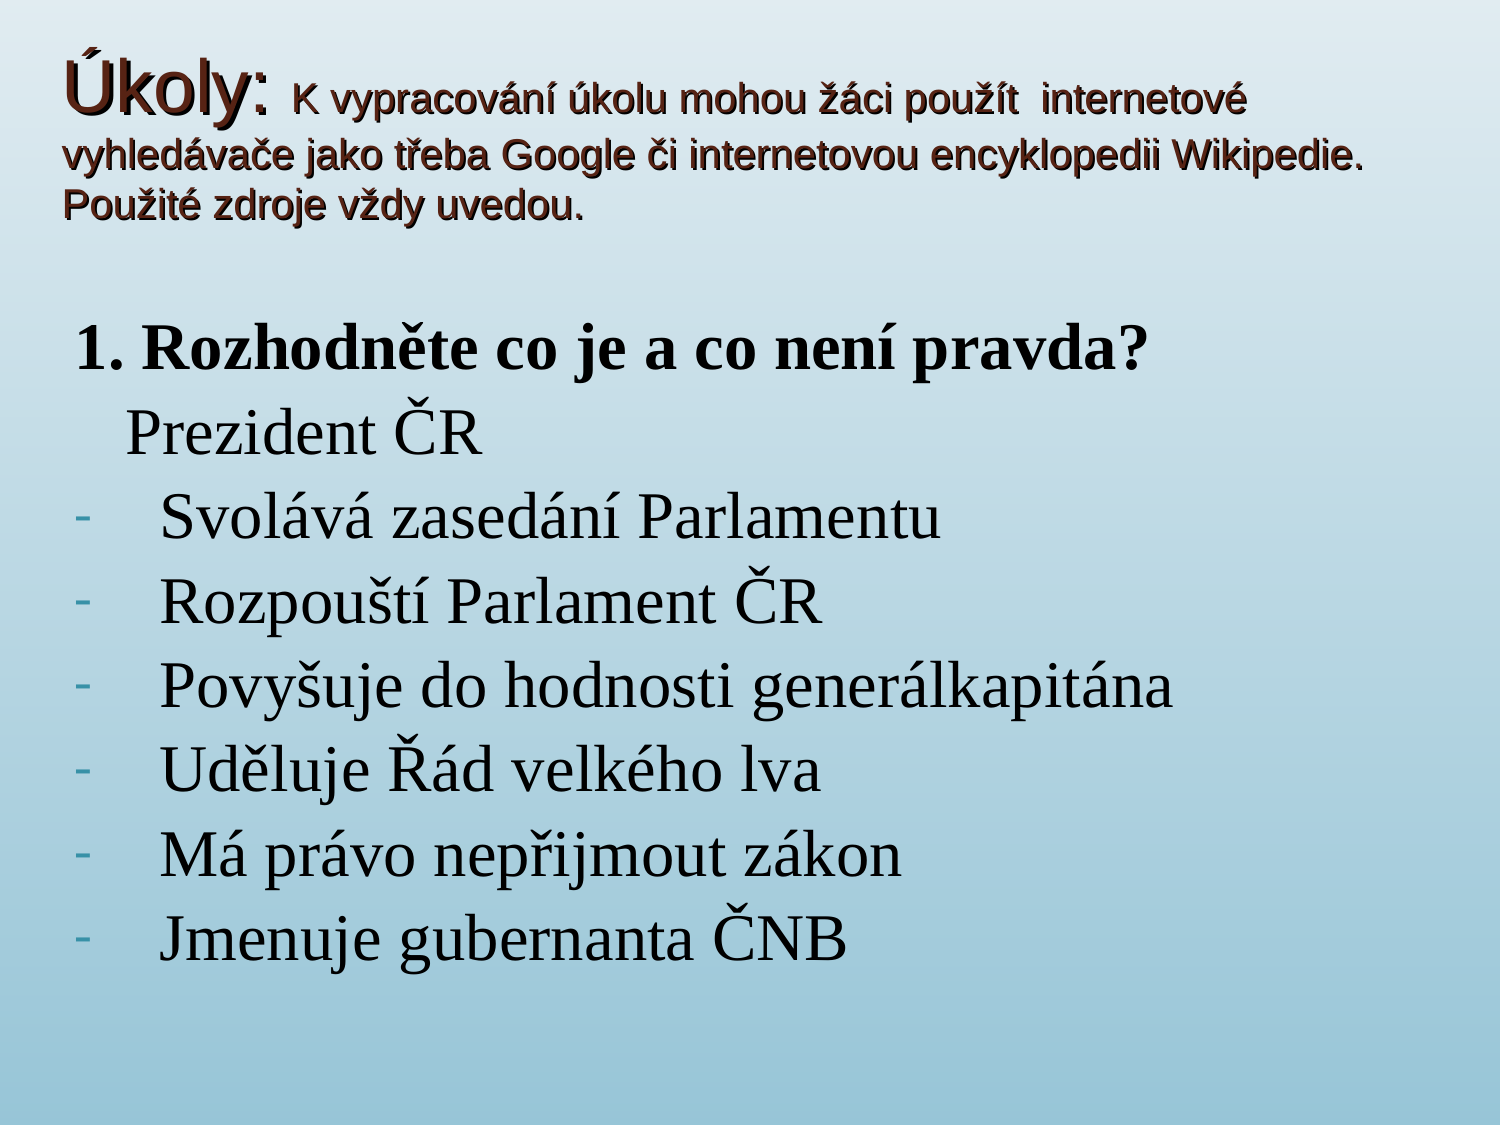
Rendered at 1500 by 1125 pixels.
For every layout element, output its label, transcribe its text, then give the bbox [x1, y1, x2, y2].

list 1. Rozhodněte co je a co není pravda? Prezident ČR Svolává zasedání Parlamentu Rozpouští Parlament ČR Povyšuje do hodnosti generálkapitána Uděluje Řád velkého lva Má právo nepřijmout zákon Jmenuje gubernanta ČNB [46, 304, 1466, 1125]
title Úkoly: K vypracování úkolu mohou žáci použít internetové vyhledávače jako třeba Google či internetovou encyklopedii Wikipedie. Použité zdroje vždy uvedou. [46, 0, 1466, 304]
